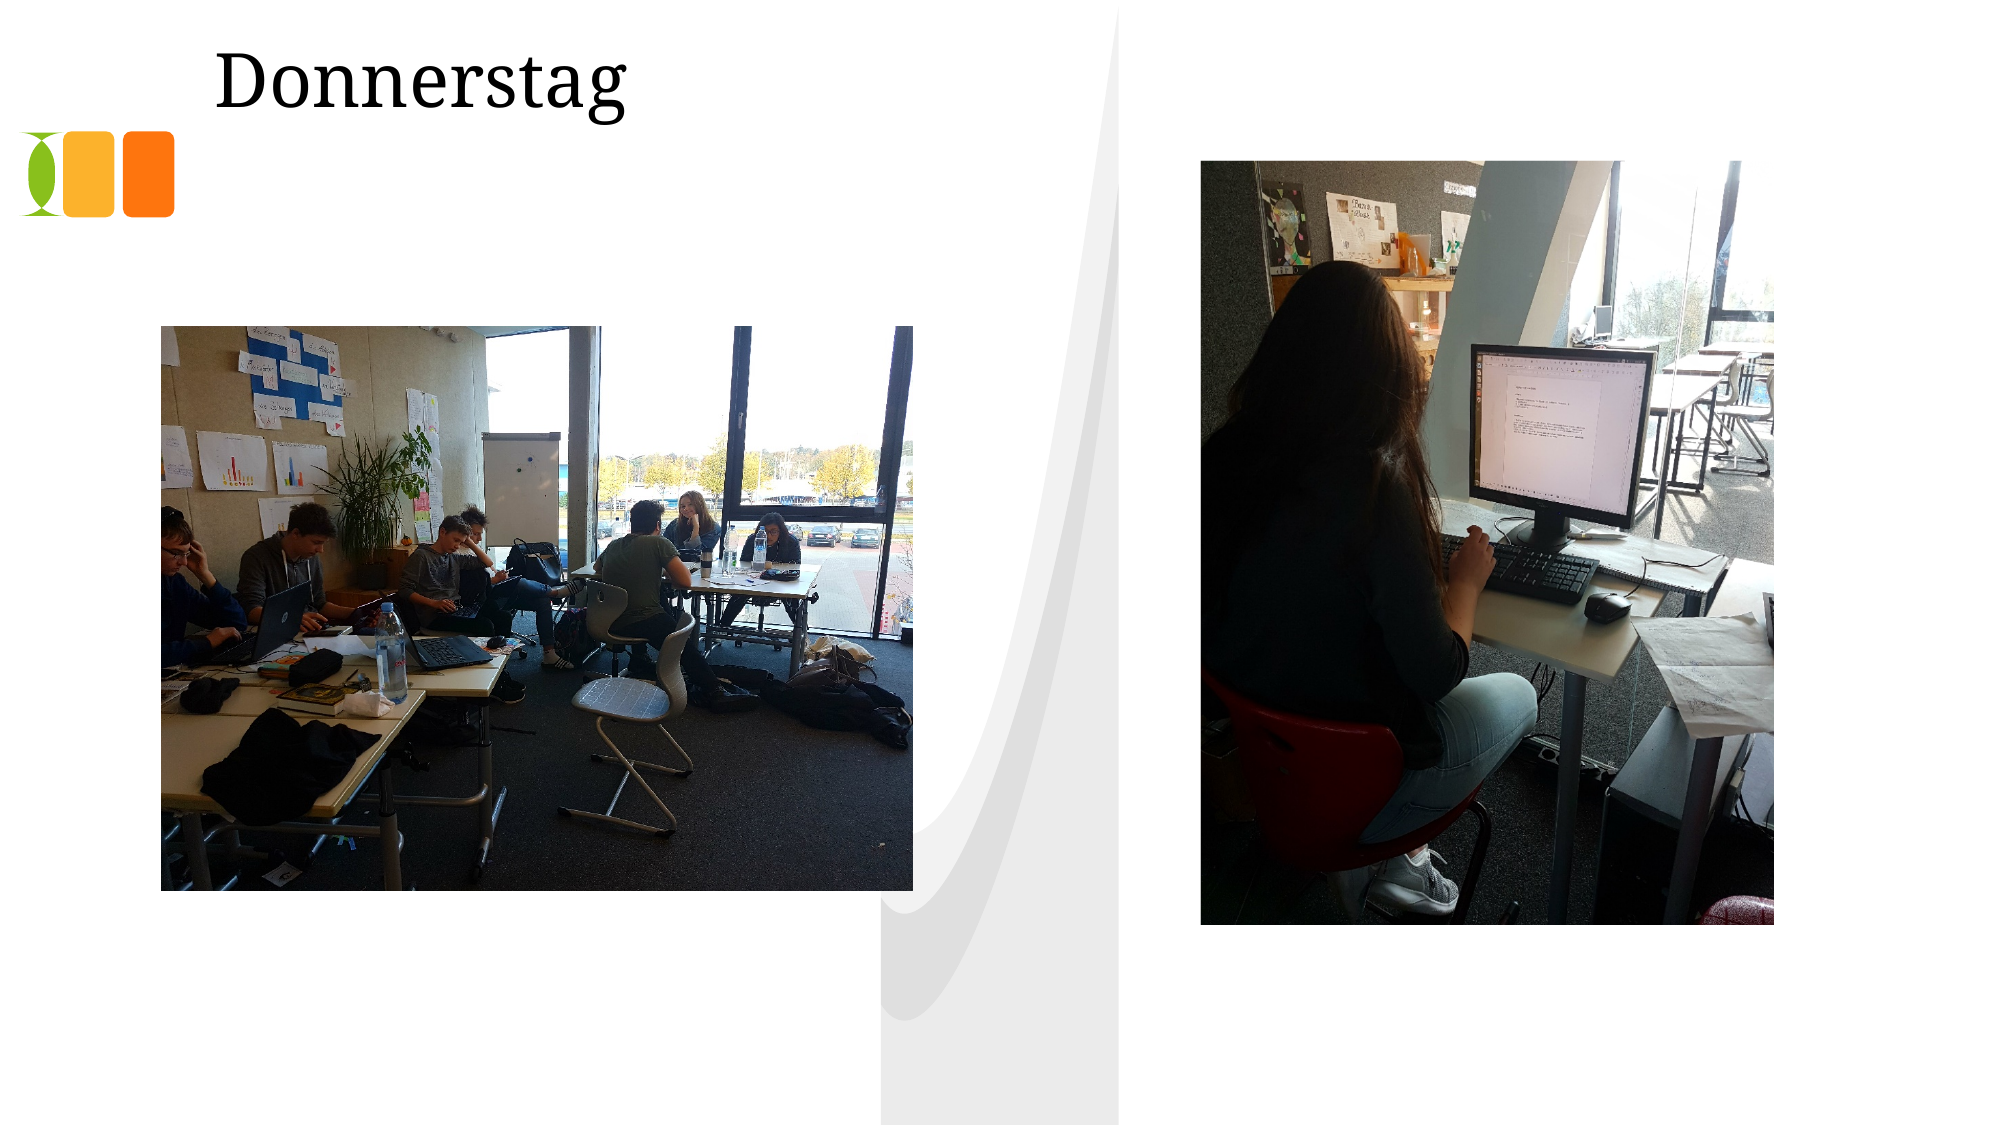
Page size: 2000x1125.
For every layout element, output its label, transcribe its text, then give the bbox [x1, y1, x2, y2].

picture [1200, 160, 1774, 925]
picture [161, 326, 913, 891]
title Donnerstag [199, 24, 1800, 238]
